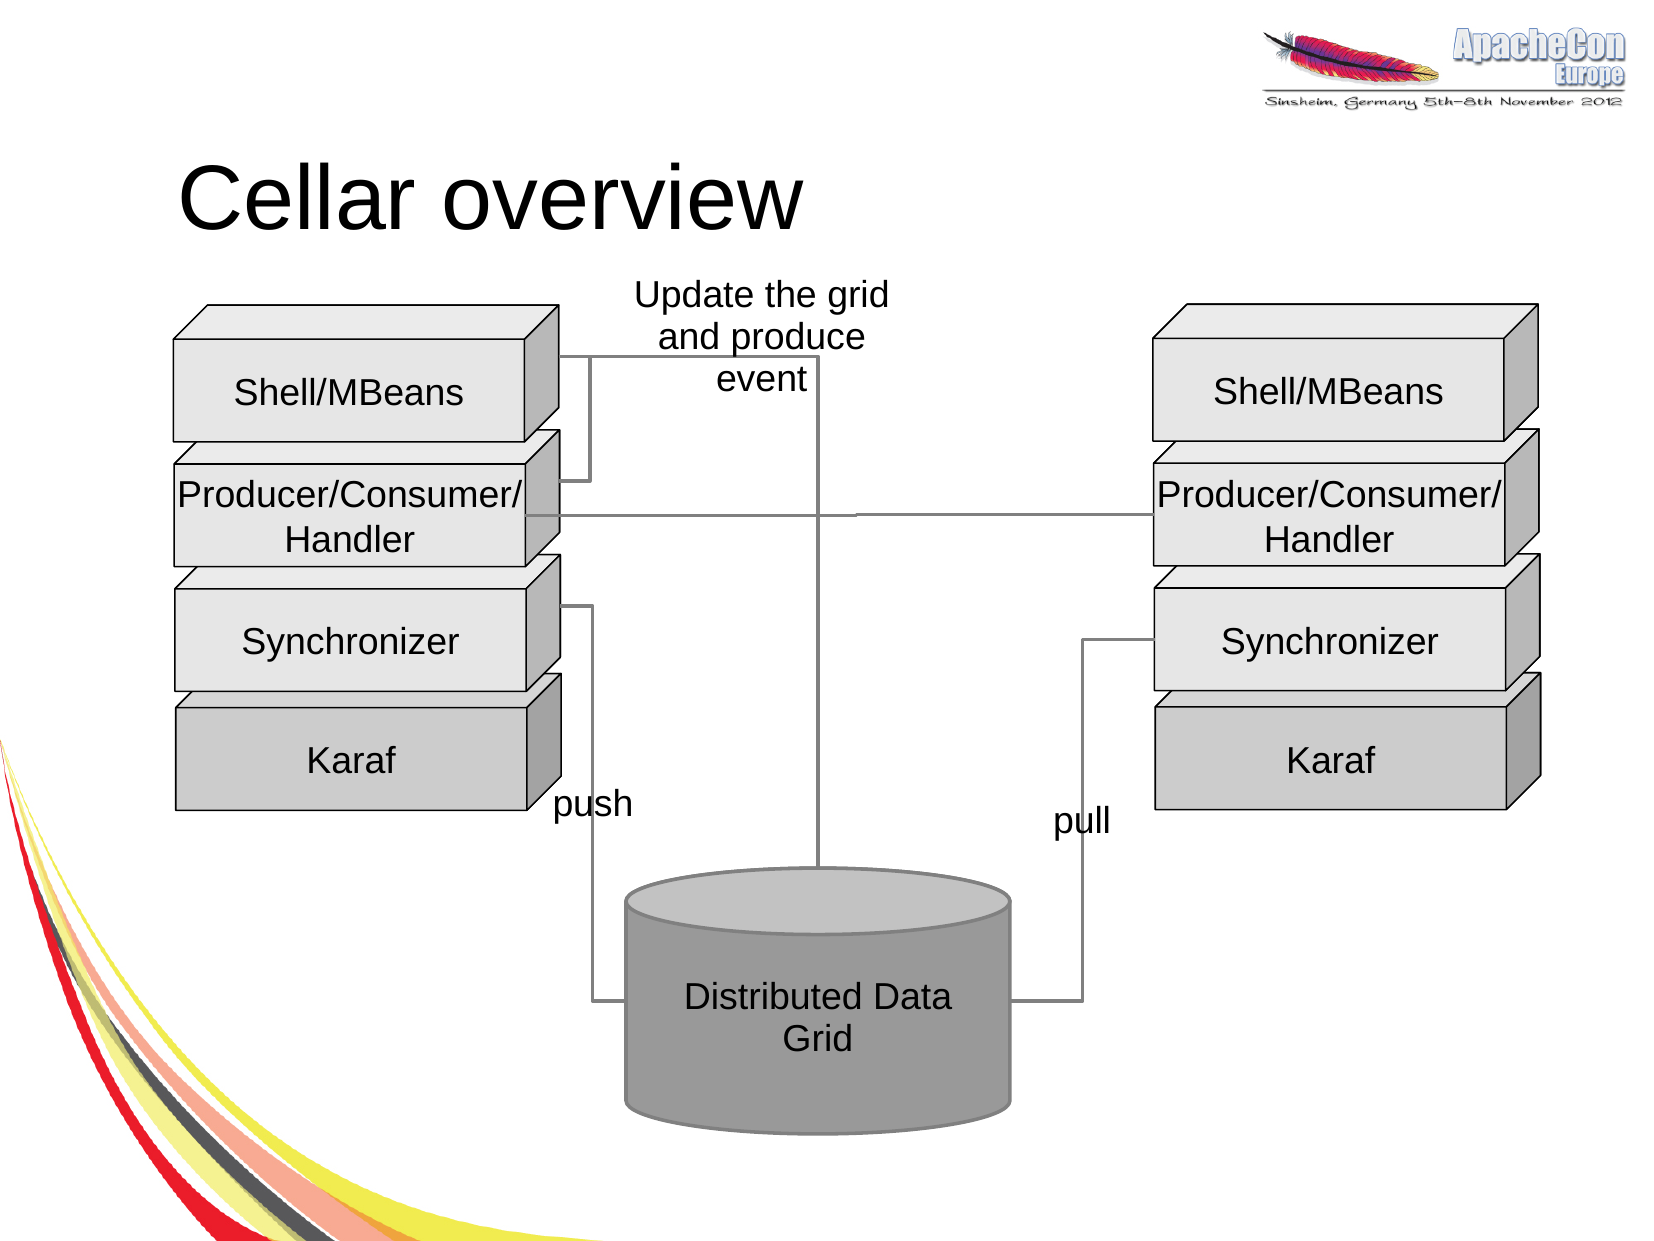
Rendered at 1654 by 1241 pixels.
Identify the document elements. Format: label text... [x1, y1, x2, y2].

text_box Karaf [1155, 707, 1506, 810]
text_box Shell/MBeans [1152, 339, 1503, 442]
text_box Karaf [175, 708, 526, 811]
title Cellar overview [177, 146, 1536, 250]
text_box Distributed Data Grid [625, 902, 1010, 1134]
text_box Synchronizer [174, 589, 526, 692]
text_box Producer/Consumer/ Handler [1153, 464, 1504, 566]
text_box Producer/Consumer/ Handler [174, 464, 525, 567]
text_box Shell/MBeans [173, 340, 524, 442]
text_box Synchronizer [1154, 589, 1505, 691]
text_box Update the grid and produce event [614, 265, 910, 407]
picture [0, 0, 1654, 1241]
